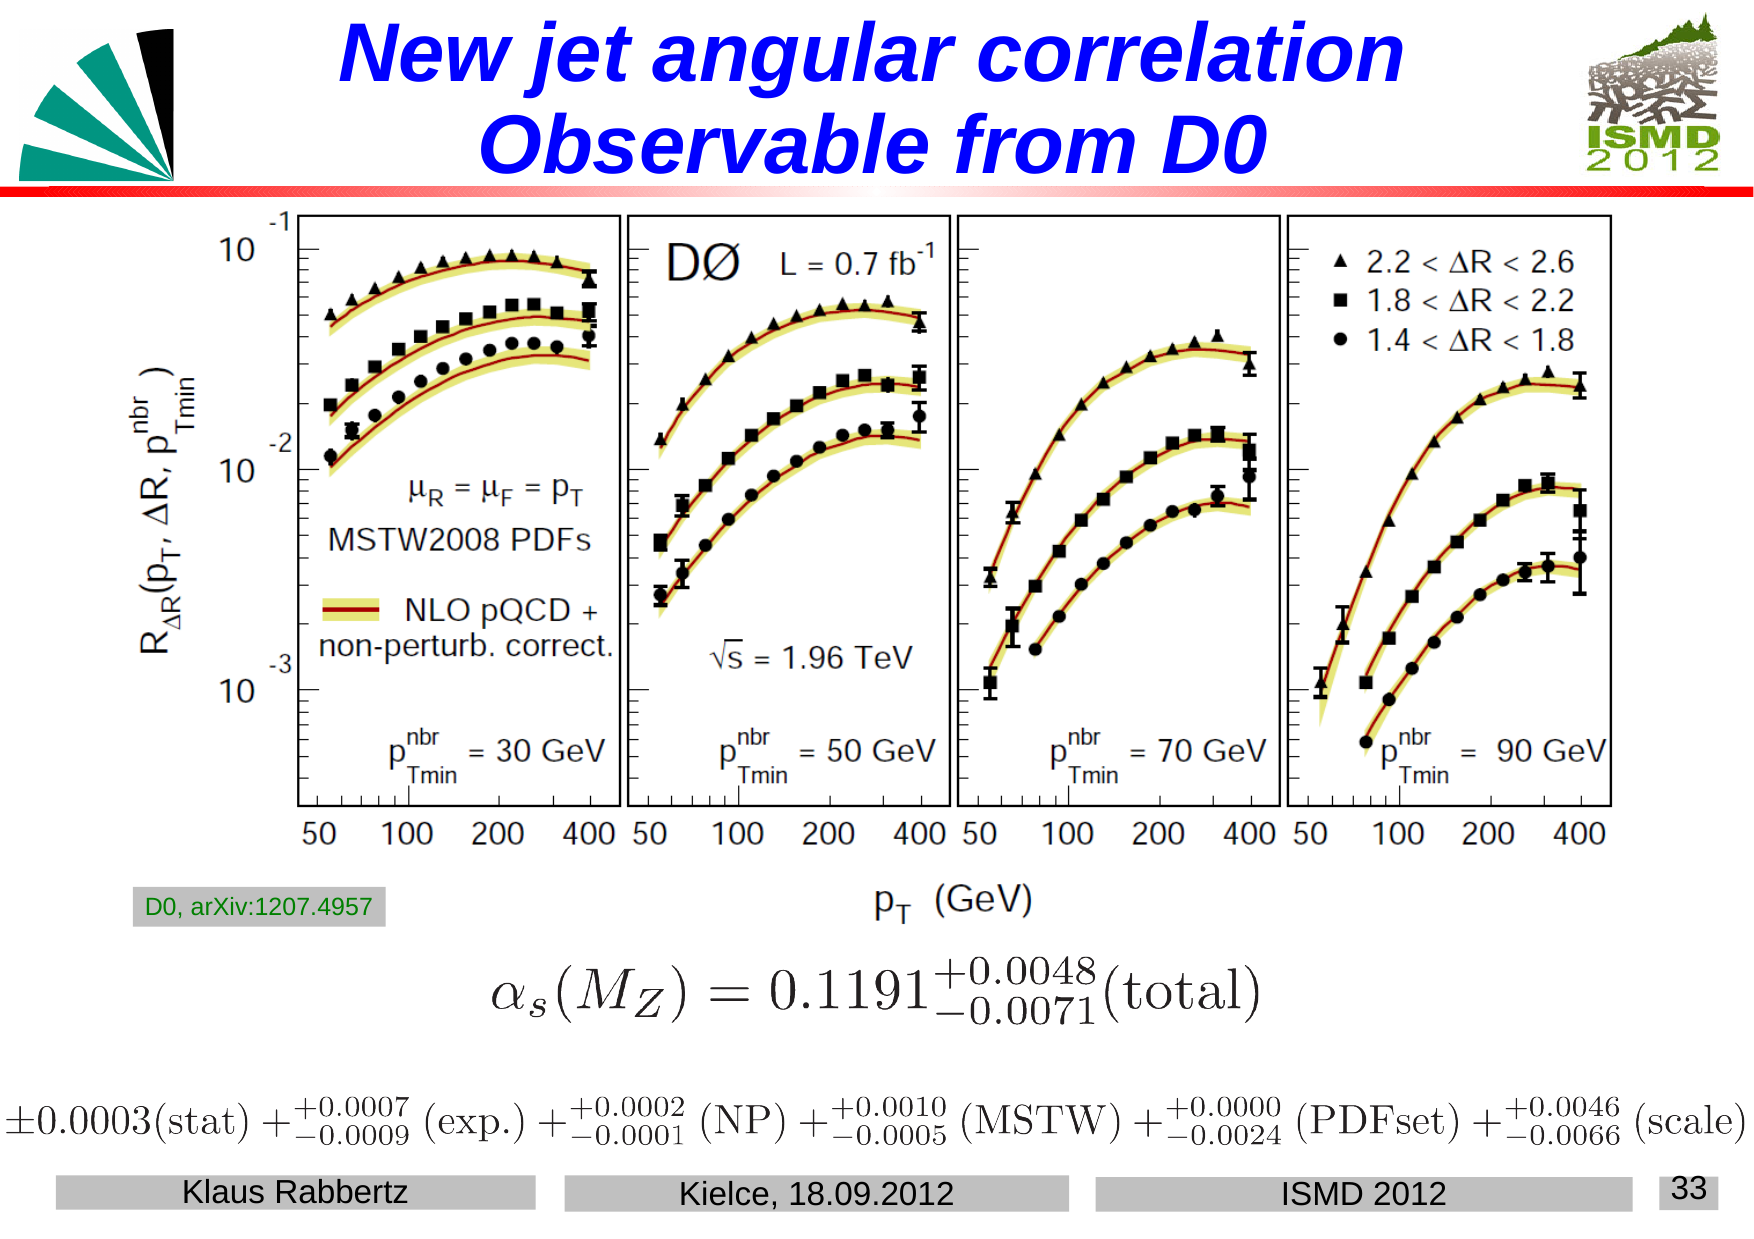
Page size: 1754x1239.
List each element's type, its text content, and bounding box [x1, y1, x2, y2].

text_box D0, arXiv:1207.4957 [132, 886, 386, 927]
picture [1, 1093, 1752, 1152]
picture [485, 952, 1268, 1034]
title New jet angular correlation Observable from D0 [220, 5, 1525, 192]
picture [127, 200, 1626, 932]
picture [19, 29, 174, 183]
picture [1579, 5, 1727, 177]
